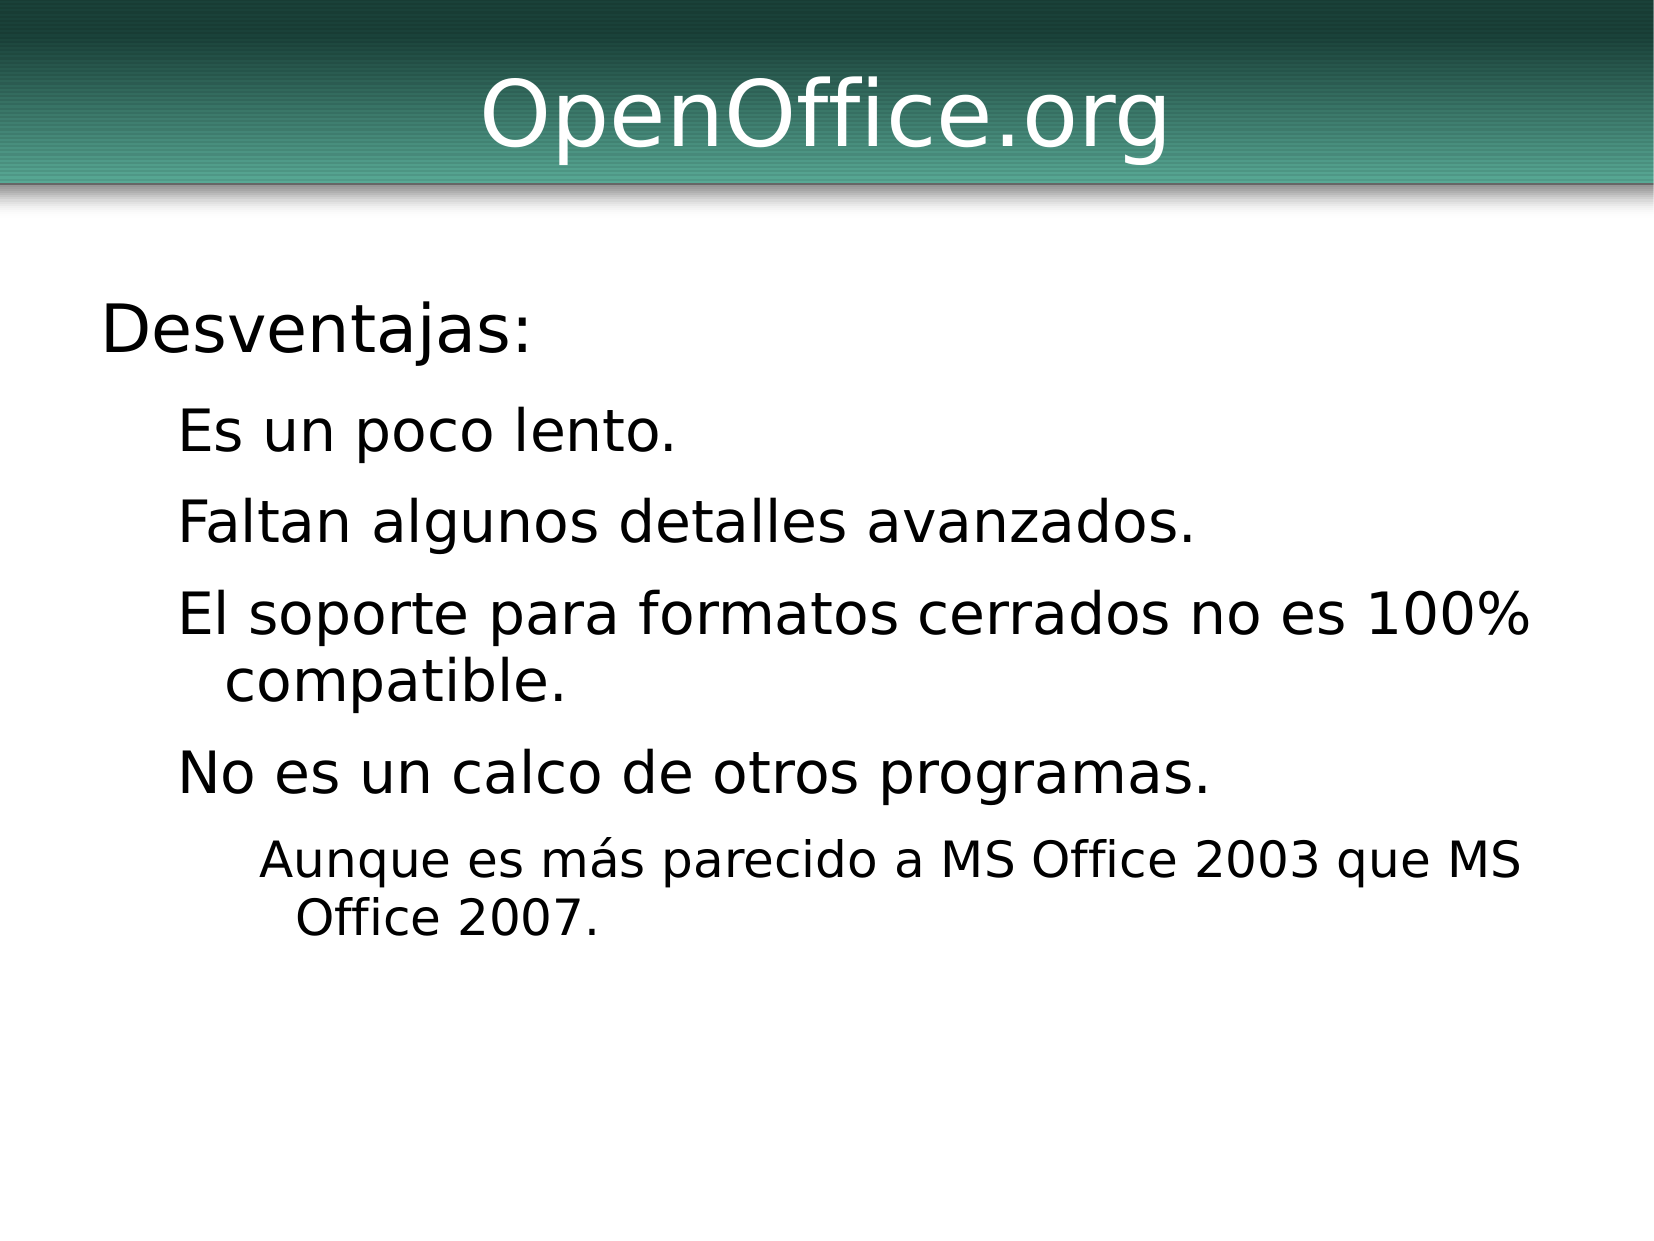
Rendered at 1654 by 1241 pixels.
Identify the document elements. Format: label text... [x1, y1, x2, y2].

picture [0, 0, 1654, 225]
title OpenOffice.org [82, 11, 1571, 219]
list Desventajas: Es un poco lento. Faltan algunos detalles avanzados. El soporte para formatos cerrados no es 100% compatible. No es un calco de otros programas. Aunque es más parecido a MS Office 2003 que MS Office 2007. [82, 290, 1571, 1094]
